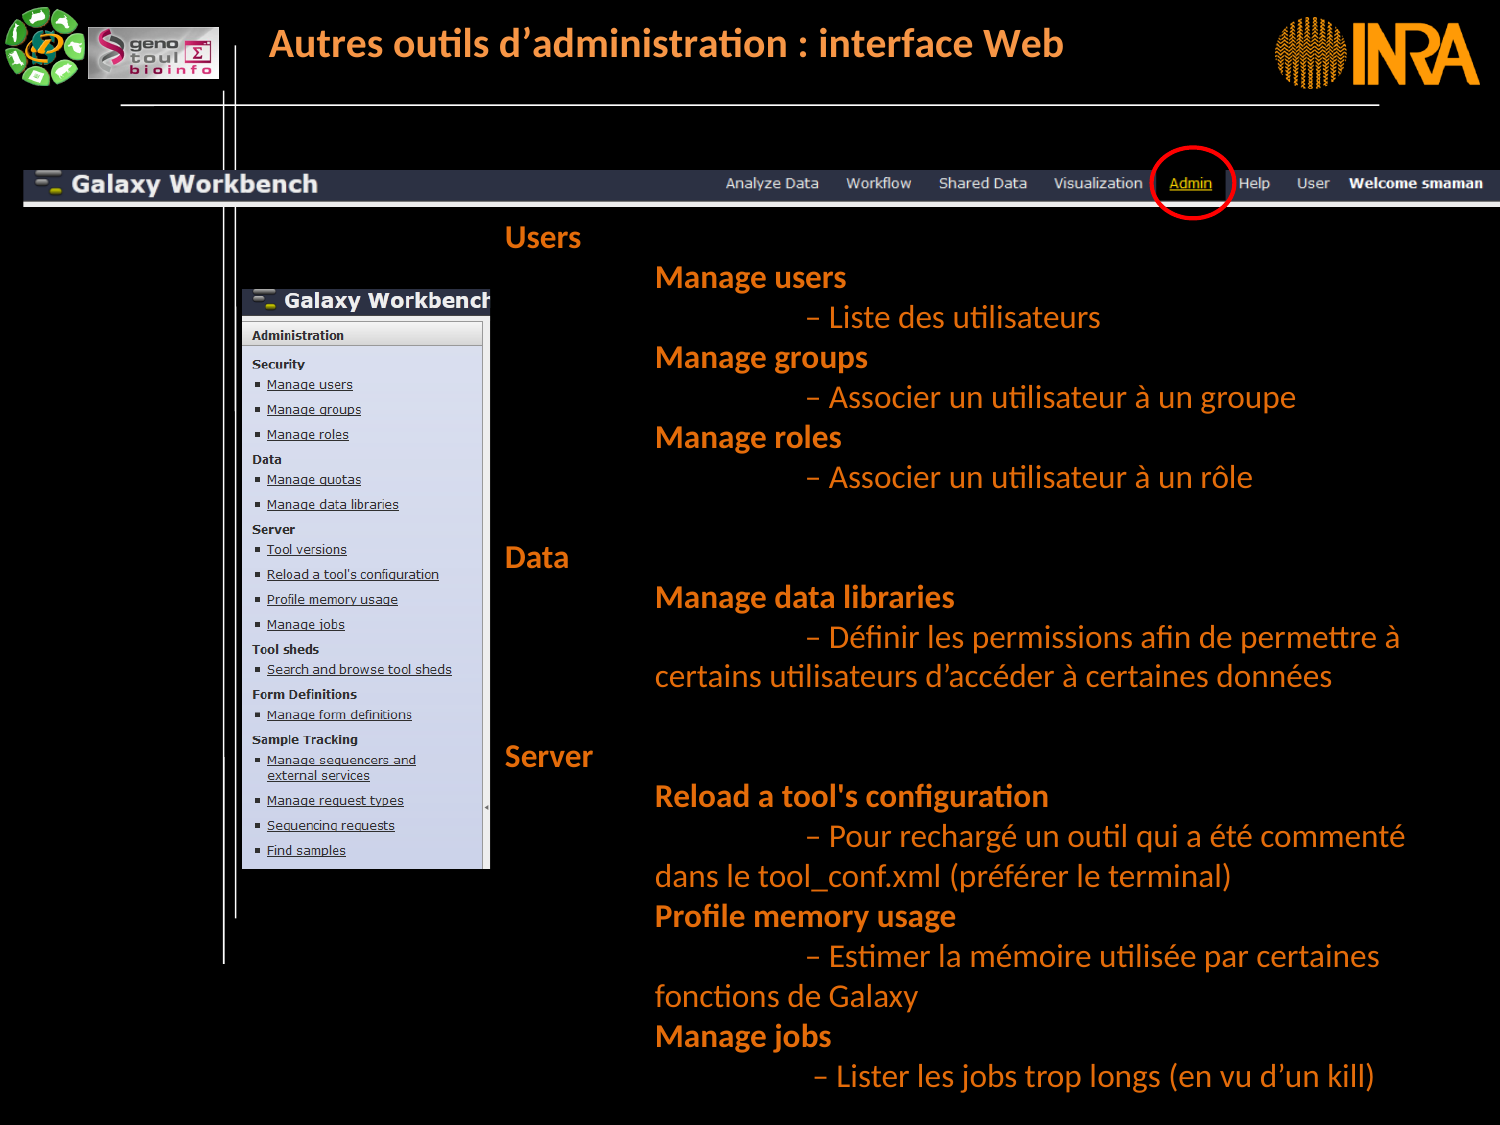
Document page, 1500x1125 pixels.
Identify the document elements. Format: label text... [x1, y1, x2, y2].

picture [23, 170, 1158, 207]
text_box Users Manage users – Liste des utilisateurs Manage groups – Associer un utilisateur à un groupe Manage roles – Associer un utilisateur à un rôle Data Manage data libraries – Définir les permissions afin de permettre à certains utilisateurs d’accéder à certaines données Server Reload a tool's configuration – Pour rechargé un outil qui a été commenté dans le tool_conf.xml (préférer le terminal) Profile memory usage – Estimer la mémoire utilisée par certaines fonctions de Galaxy Manage jobs – Lister les jobs trop longs (en vu d’un kill) [490, 208, 1471, 1101]
picture [242, 289, 490, 869]
text_box Autres outils d’administration : interface Web [253, 19, 1270, 86]
picture [1154, 170, 1232, 207]
picture [1228, 170, 1500, 207]
